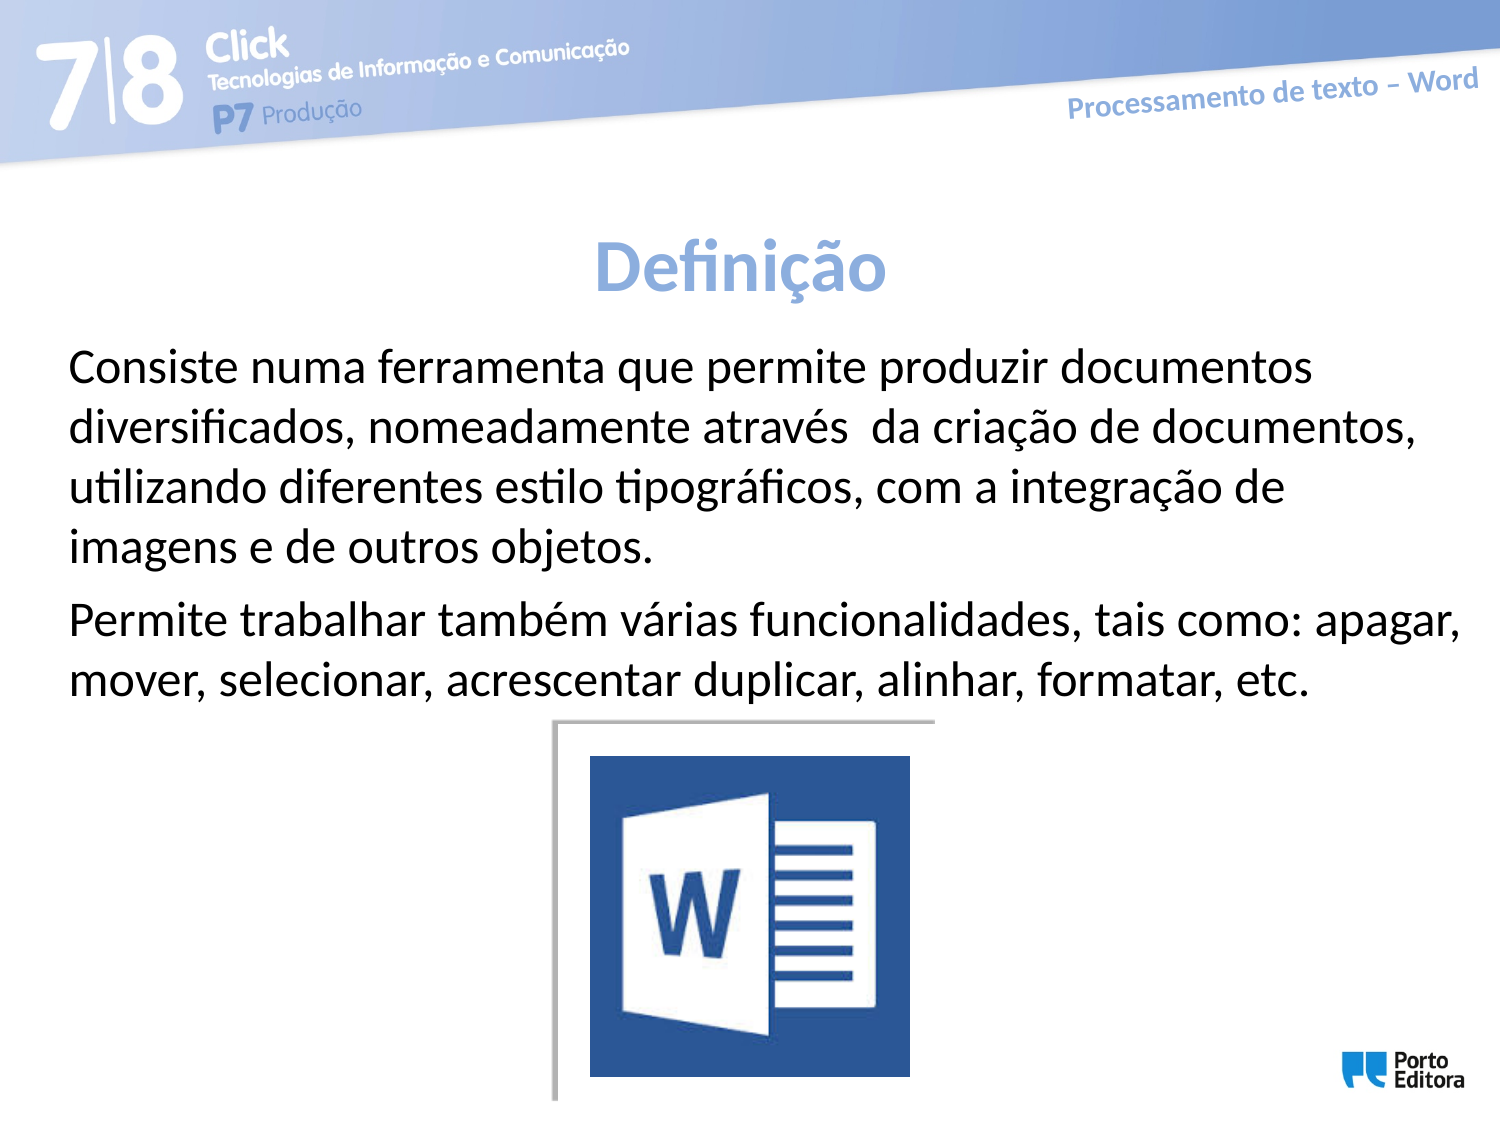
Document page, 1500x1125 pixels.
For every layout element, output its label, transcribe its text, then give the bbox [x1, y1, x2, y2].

text_box Definição [577, 218, 923, 316]
text_box Processamento de texto – Word [1050, 51, 1500, 186]
picture [0, 0, 1500, 1125]
text_box Consiste numa ferramenta que permite produzir documentos diversificados, nomeadamente através da criação de documentos, utilizando diferentes estilo tipográficos, com a integração de imagens e de outros objetos. Permite trabalhar também várias funcionalidades, tais como: apagar, mover, selecionar, acrescentar duplicar, alinhar, formatar, etc. [53, 326, 1479, 718]
